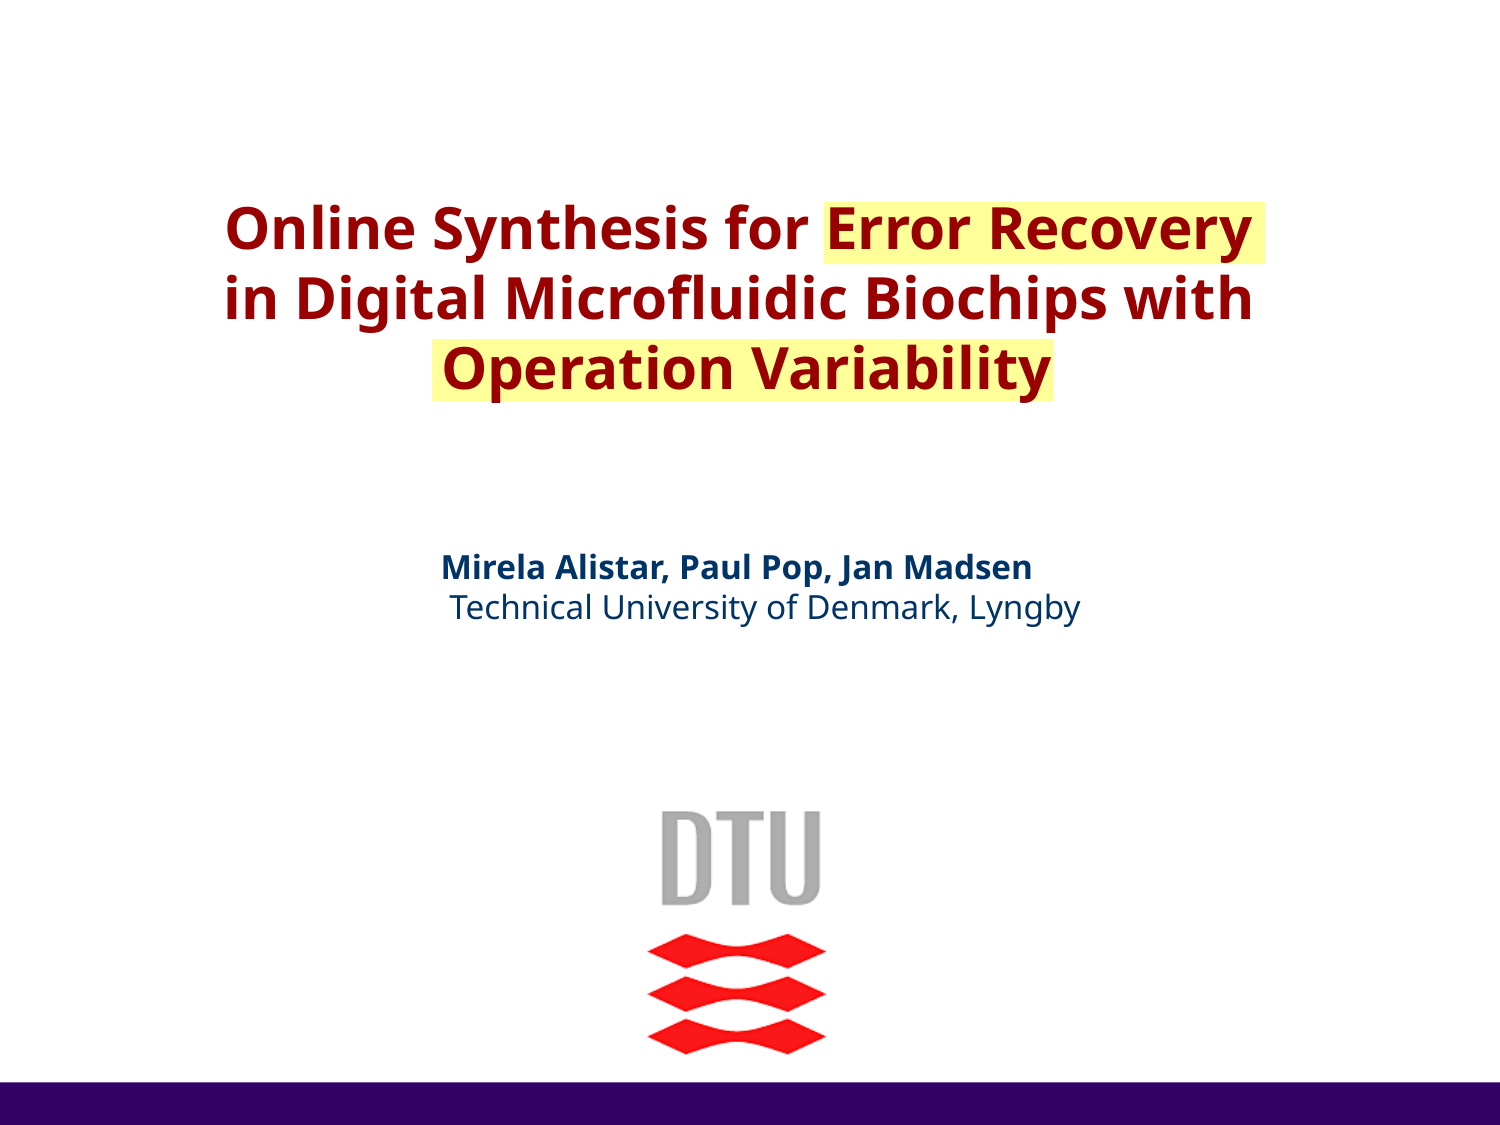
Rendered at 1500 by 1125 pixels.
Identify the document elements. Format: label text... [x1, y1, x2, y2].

title Online Synthesis for Error Recovery in Digital Microfluidic Biochips with Operation Variability [52, 139, 1441, 453]
subtitle Mirela Alistar, Paul Pop, Jan Madsen Technical University of Denmark, Lyngby [99, 538, 1375, 699]
picture [599, 795, 876, 1071]
